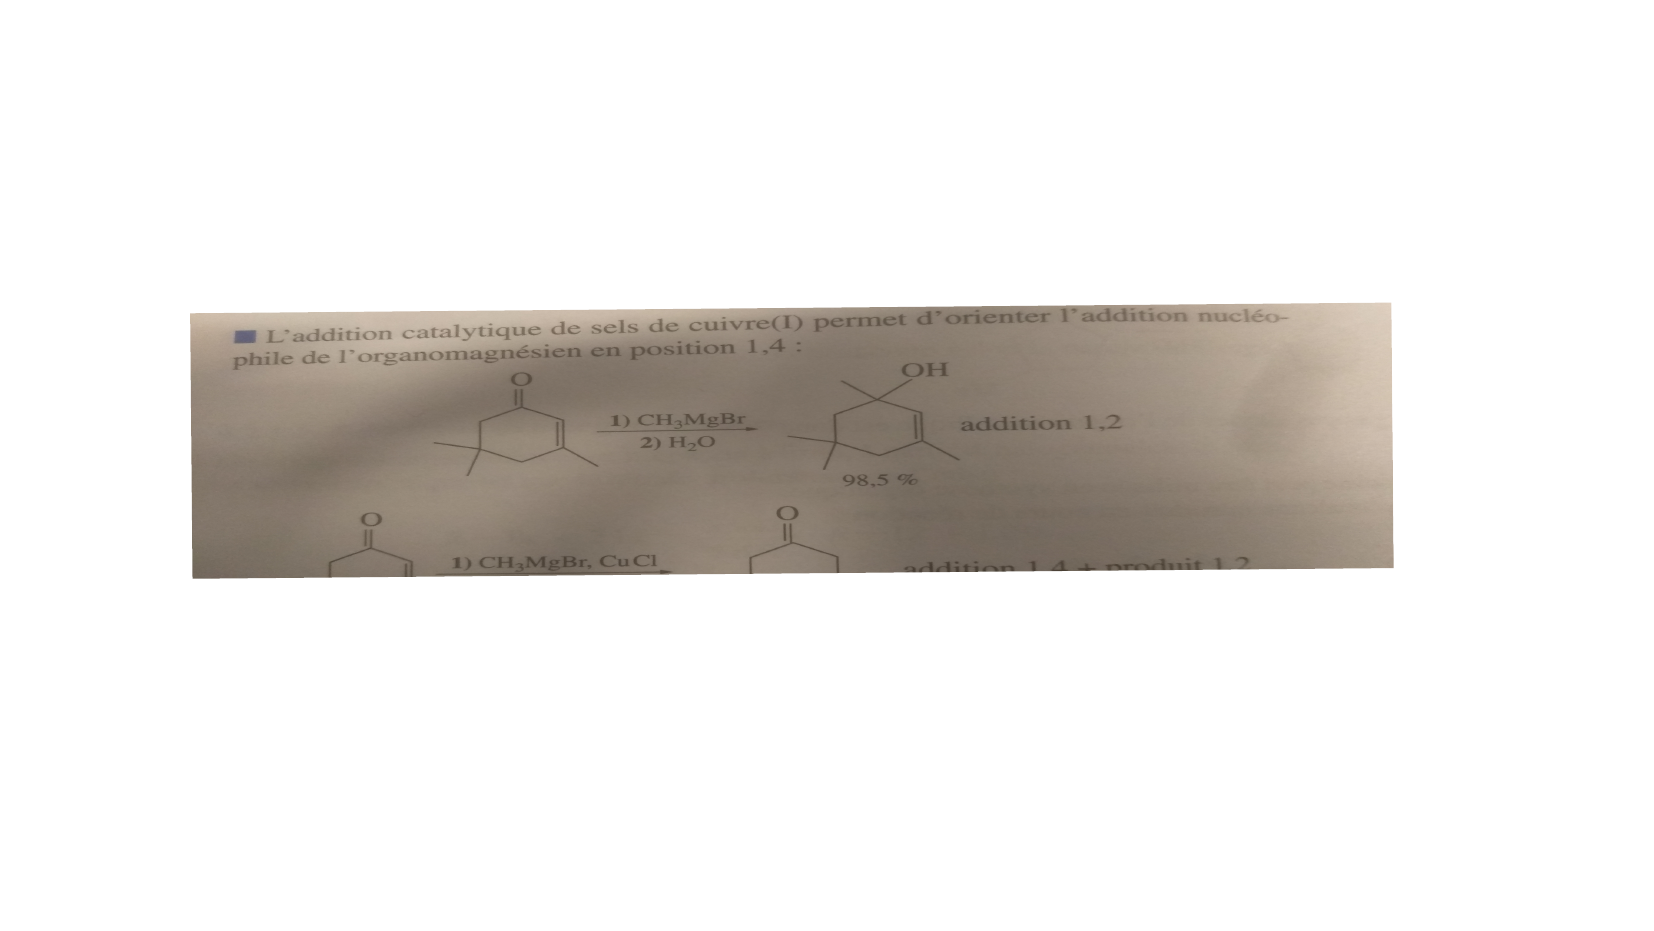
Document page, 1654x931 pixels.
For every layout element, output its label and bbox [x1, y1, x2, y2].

picture [190, 302, 1394, 579]
